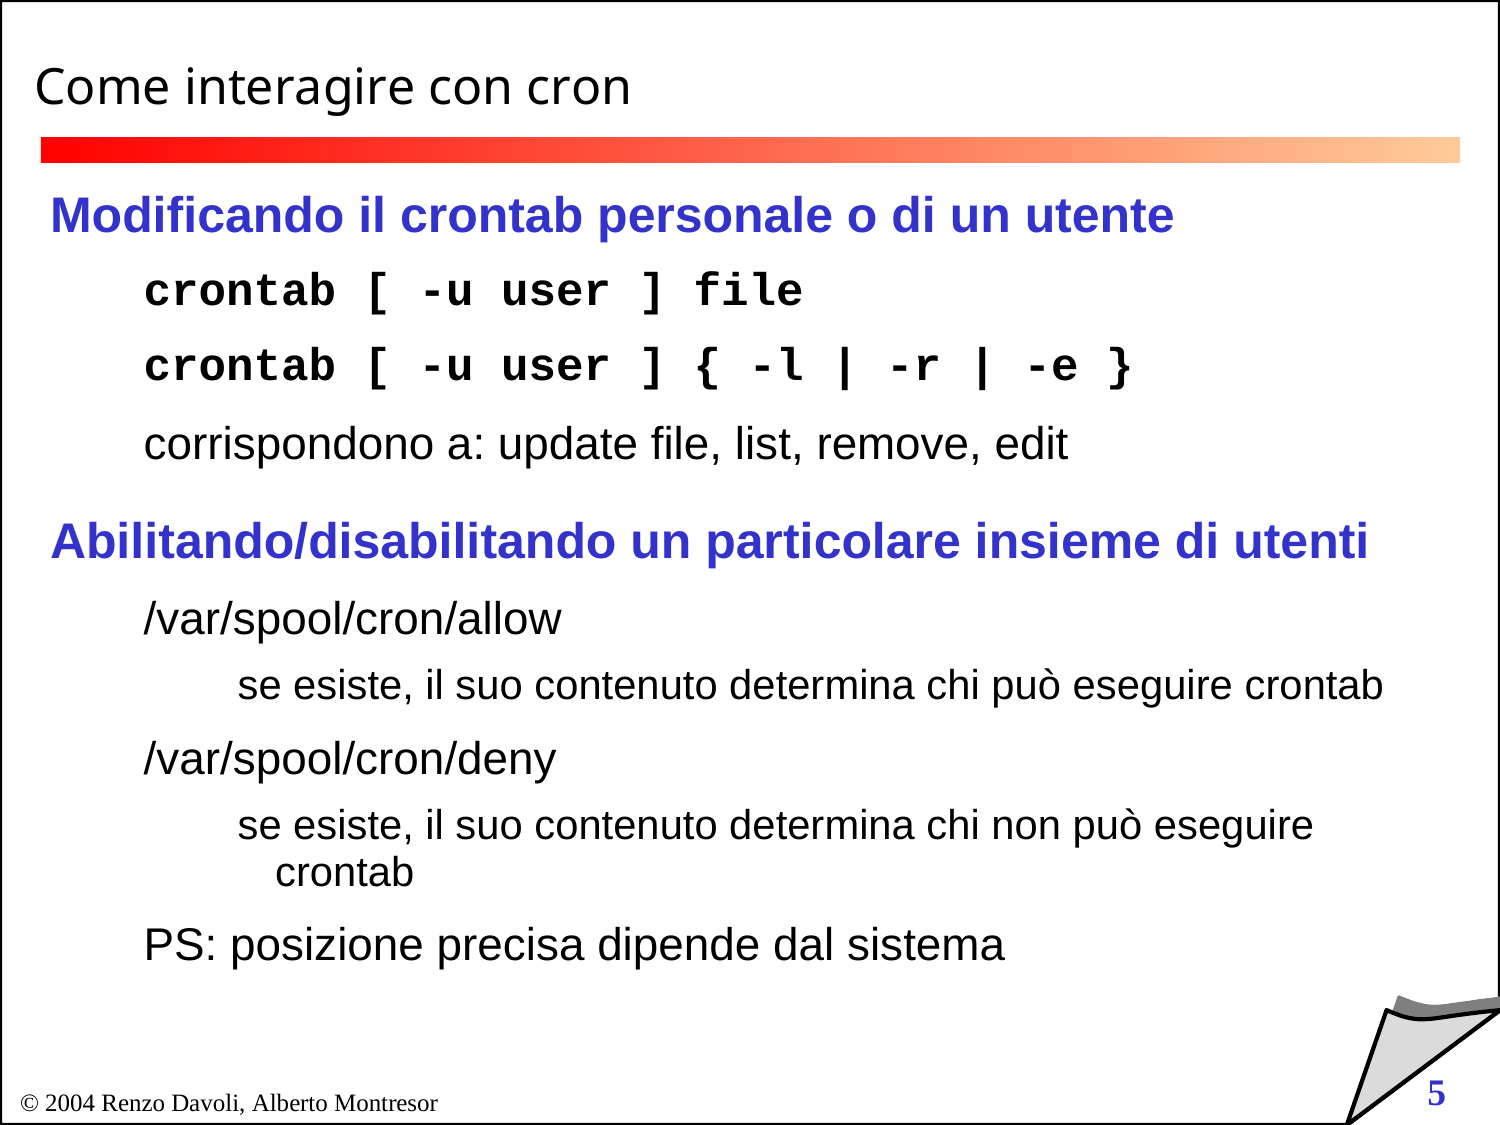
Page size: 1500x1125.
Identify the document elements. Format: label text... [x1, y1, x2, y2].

title Come interagire con cron [34, 44, 1466, 131]
list Modificando il crontab personale o di un utente crontab [ -u user ] file crontab [ -u user ] { -l | -r | -e } corrispondono a: update file, list, remove, edit Abilitando/disabilitando un particolare insieme di utenti /var/spool/cron/allow se esiste, il suo contenuto determina chi può eseguire crontab /var/spool/cron/deny se esiste, il suo contenuto determina chi non può eseguire crontab PS: posizione precisa dipende dal sistema [50, 187, 1450, 971]
